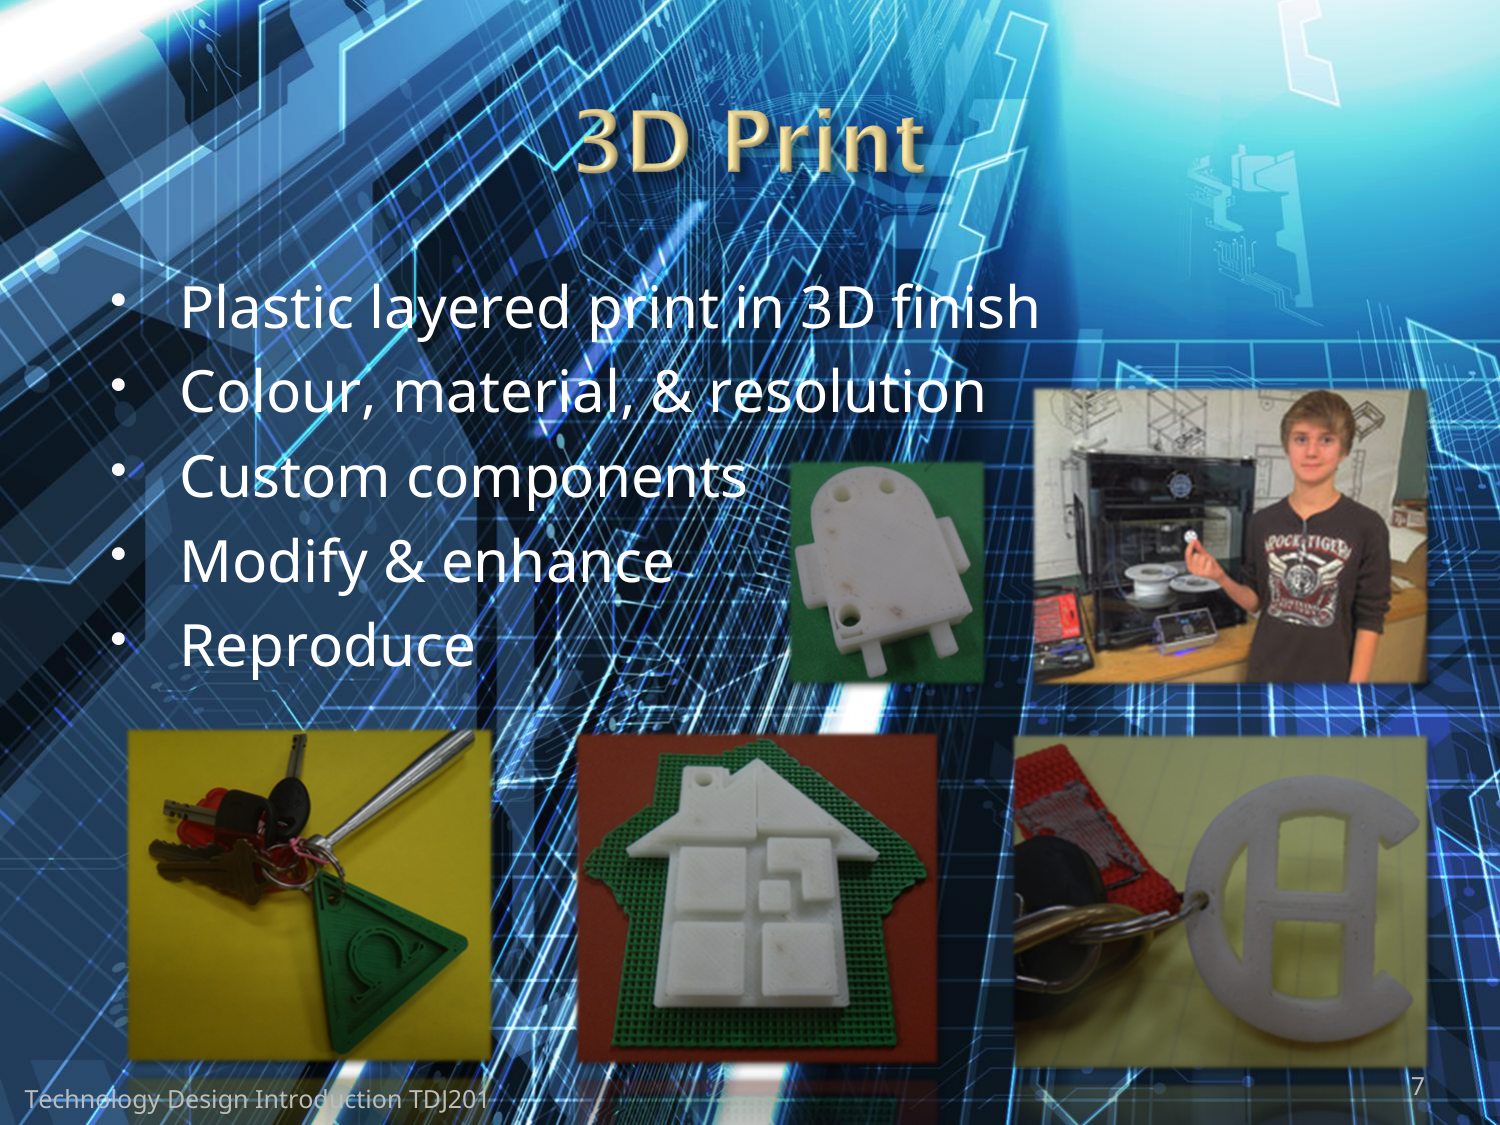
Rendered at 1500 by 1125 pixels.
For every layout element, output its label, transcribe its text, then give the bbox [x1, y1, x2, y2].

list Plastic layered print in 3D finish Colour, material, & resolution Custom components Modify & enhance Reproduce [75, 262, 1426, 1035]
text_box <number> [1299, 1052, 1426, 1113]
picture [0, 0, 1500, 1125]
text_box [75, 45, 1426, 262]
text_box Technology Design Introduction TDJ201 [0, 1060, 517, 1121]
